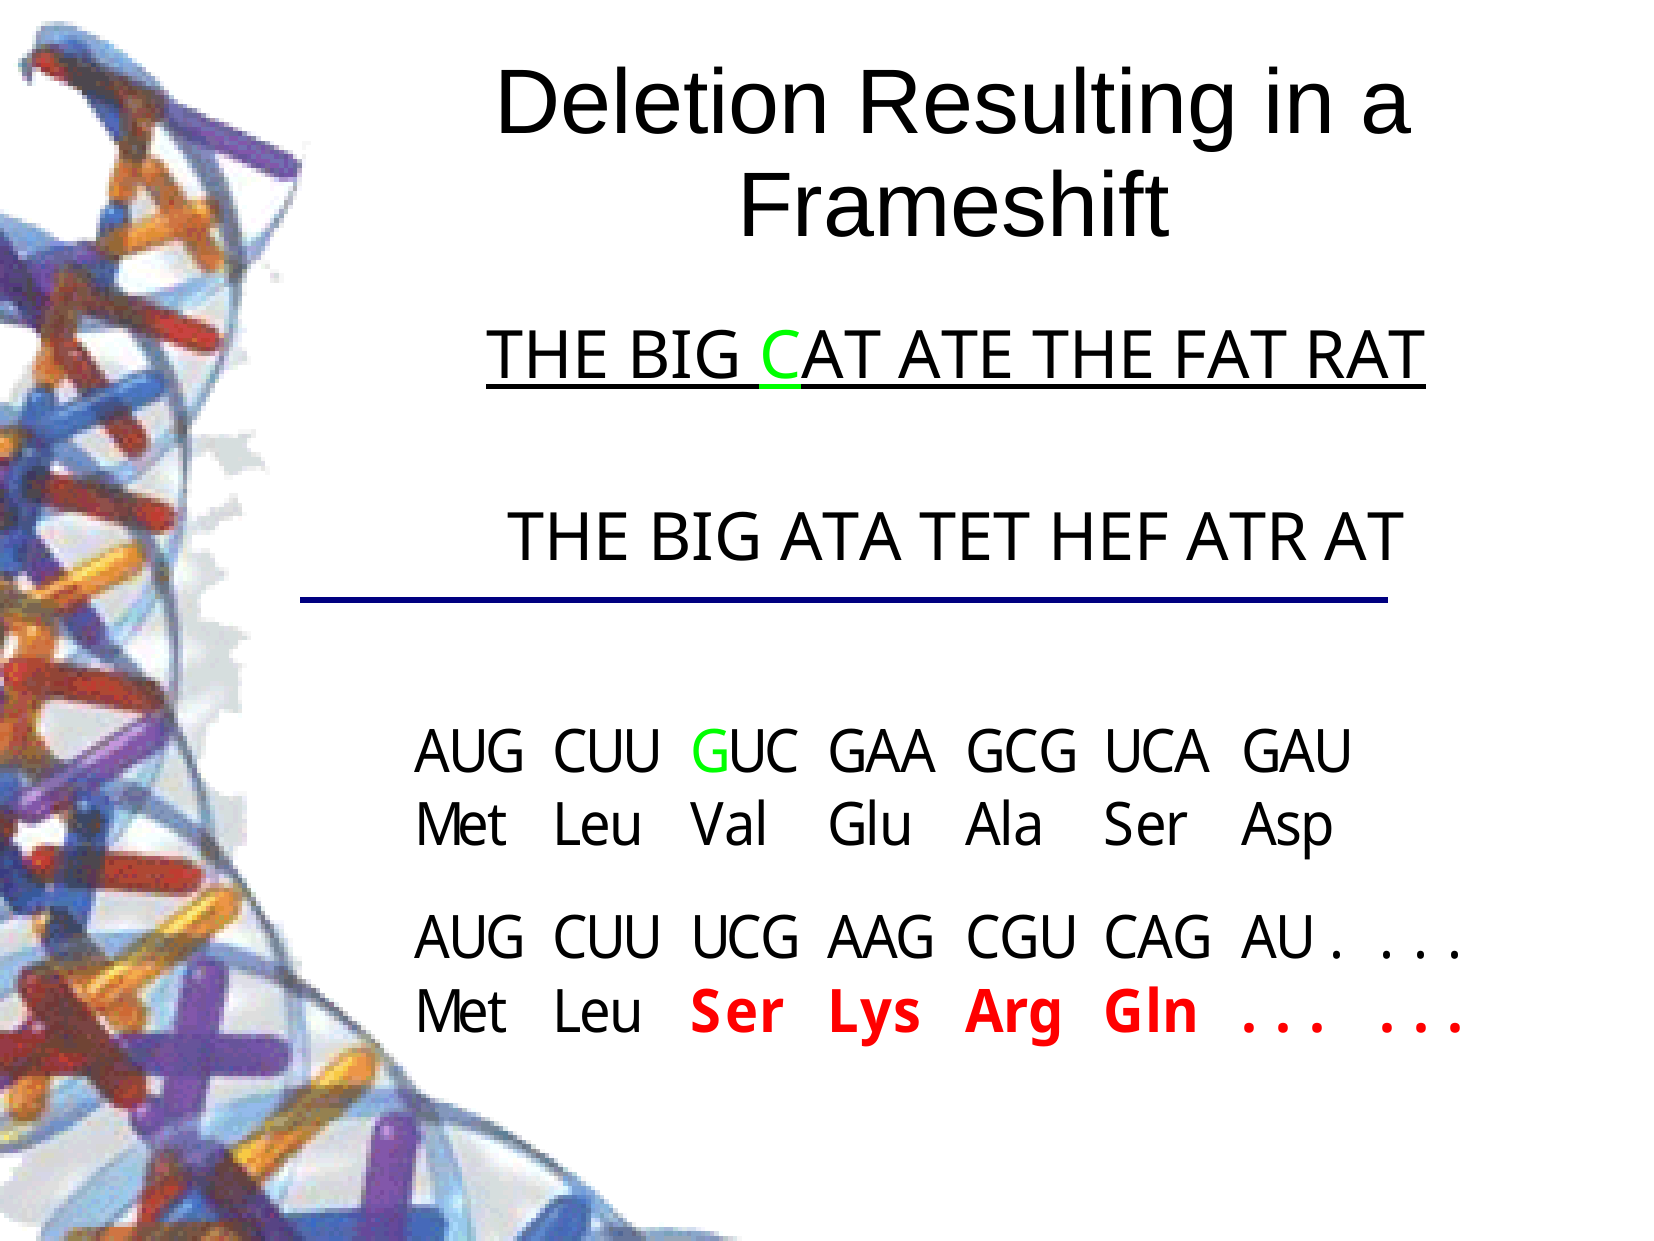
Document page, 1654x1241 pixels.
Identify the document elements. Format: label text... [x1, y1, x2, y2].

text_box THE BIG CAT ATE THE FAT RAT THE BIG ATA TET HEF ATR AT [337, 300, 1576, 557]
chart [412, 712, 1518, 1120]
picture [0, 0, 1654, 1241]
title Deletion Resulting in a Frameshift [337, 49, 1571, 257]
